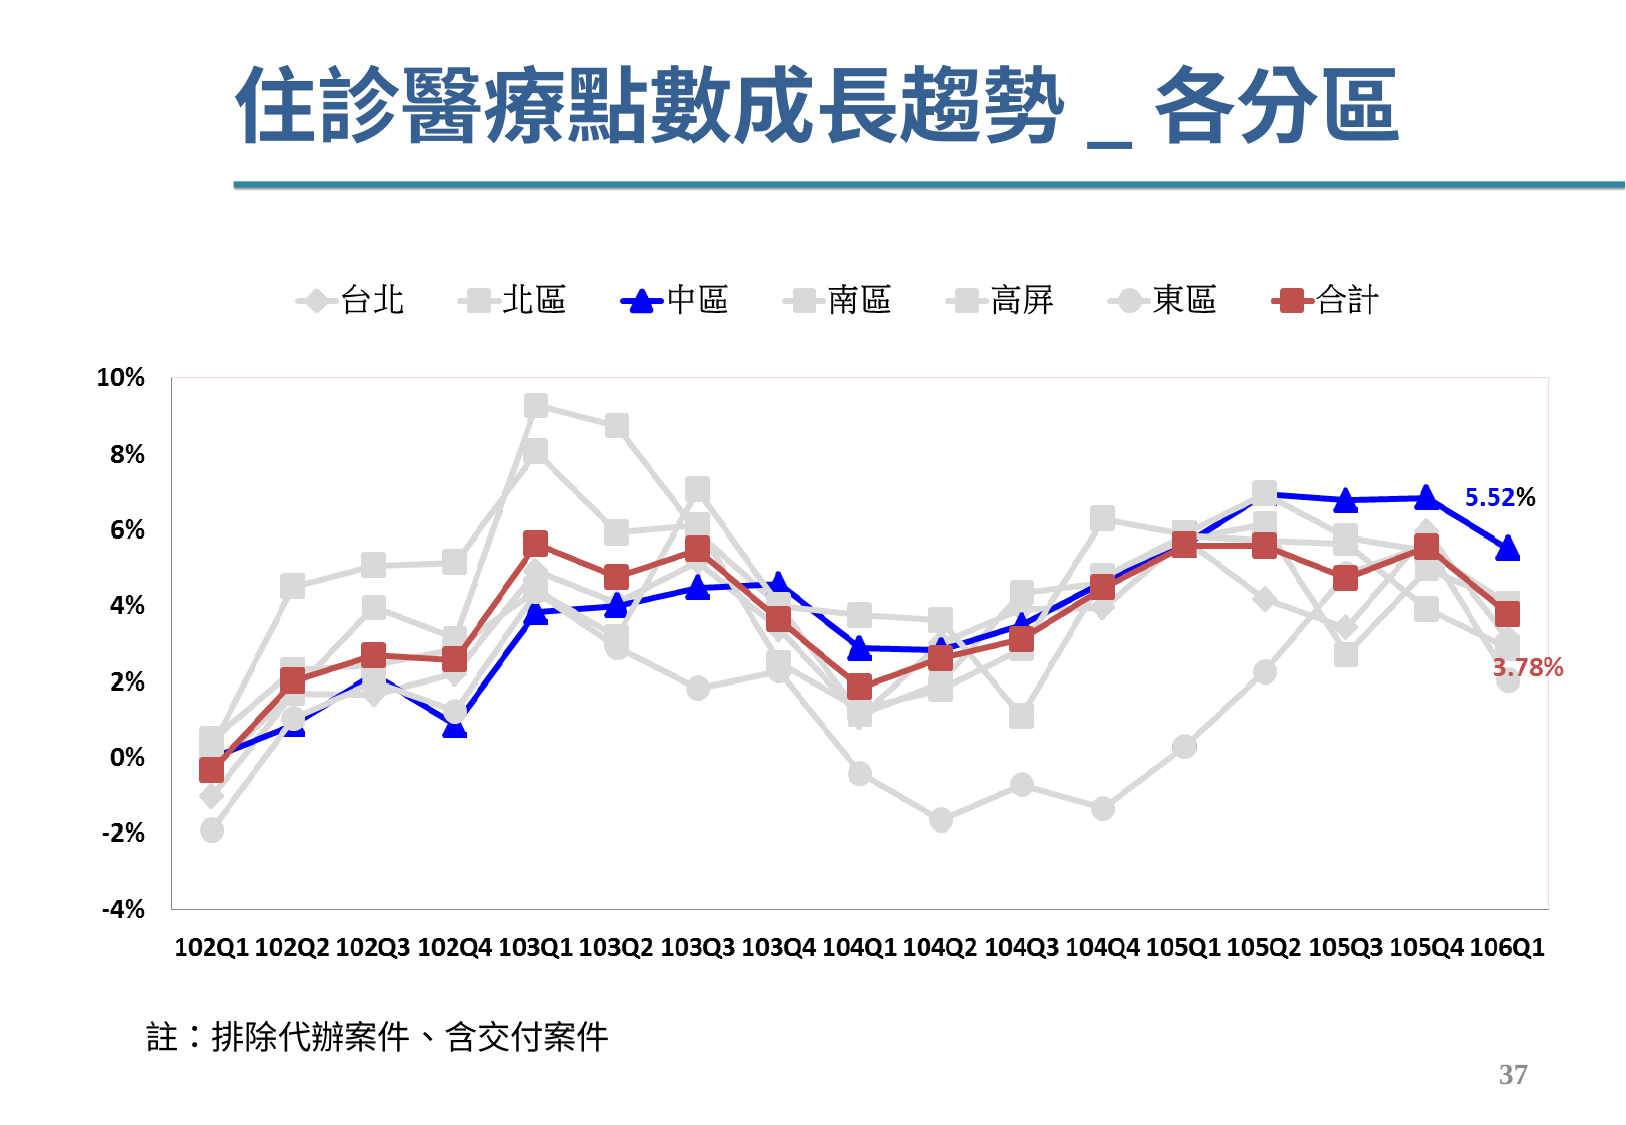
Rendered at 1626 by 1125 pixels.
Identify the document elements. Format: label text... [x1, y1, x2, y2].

text_box 註：排除代辦案件、含交付案件 [130, 1009, 626, 1104]
slide_number <編號> [1164, 1042, 1544, 1103]
title 住診醫療點數成長趨勢_各分區 [80, 27, 1557, 179]
picture [81, 243, 1569, 979]
